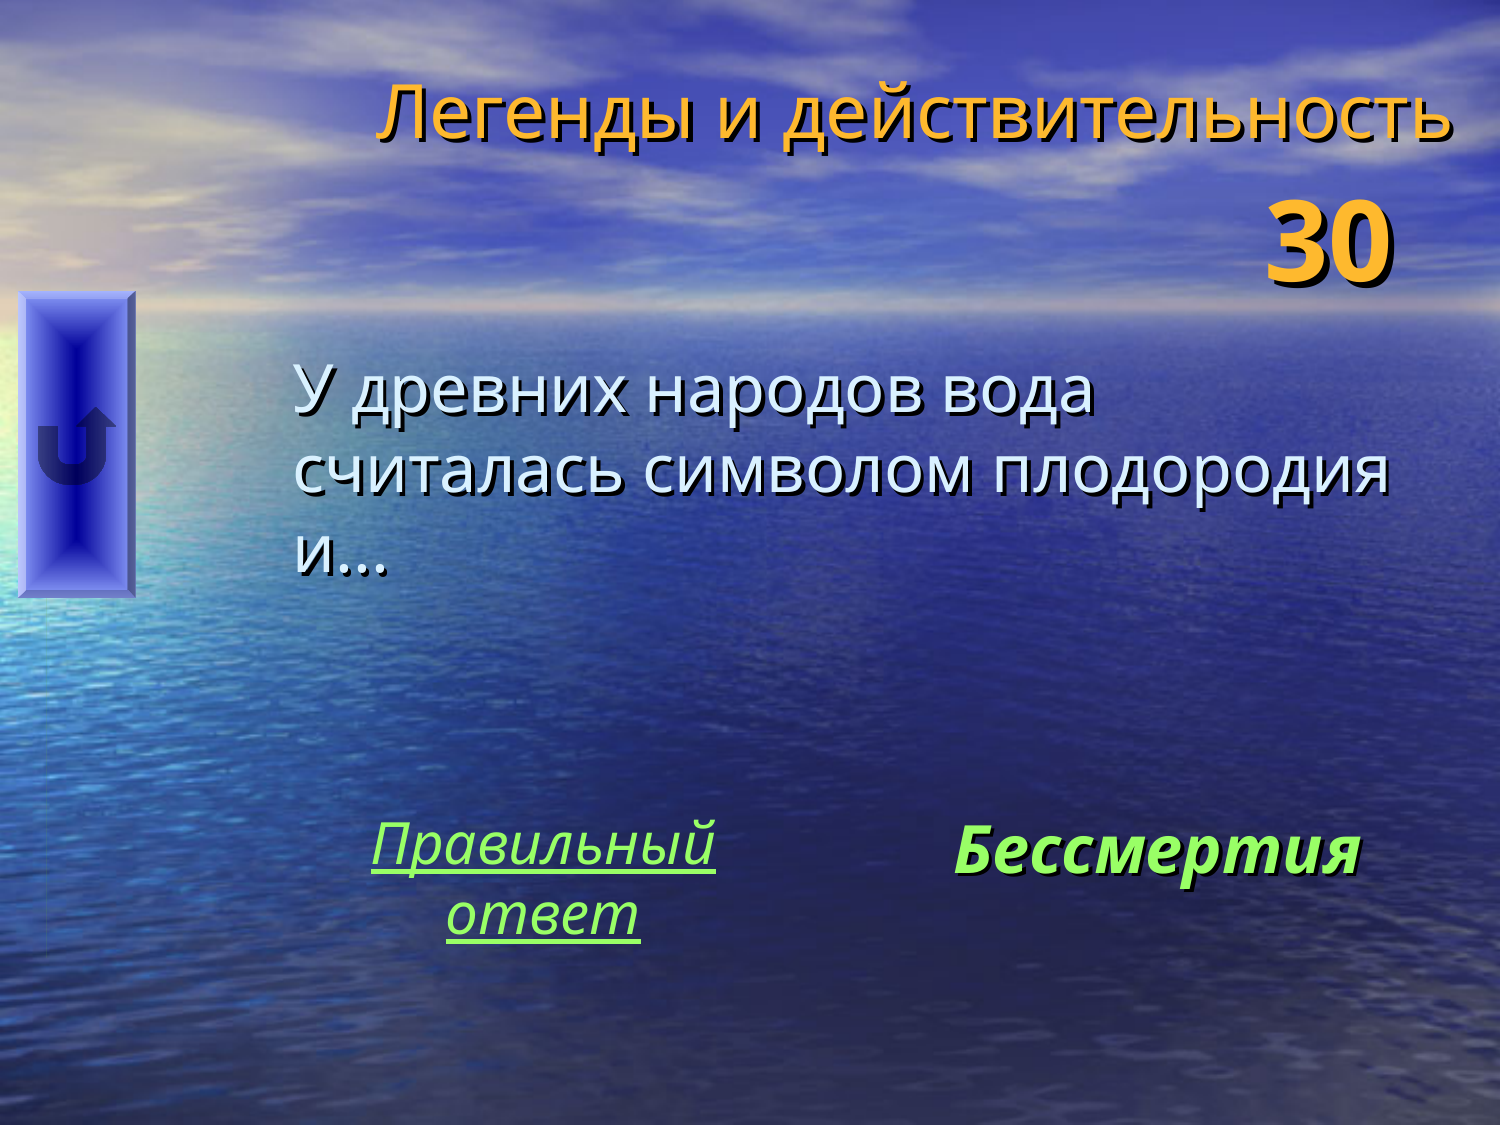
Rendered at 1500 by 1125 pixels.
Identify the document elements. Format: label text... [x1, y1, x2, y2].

subtitle У древних народов вода считалась символом плодородия и... [277, 338, 1447, 752]
text_box 60 [17, 290, 26, 598]
title Легенды и действительность [348, 0, 1483, 161]
text_box Правильный ответ [253, 798, 833, 882]
text_box 30 [1234, 160, 1424, 291]
text_box [19, 290, 136, 598]
text_box Бессмертия [253, 798, 1412, 1094]
picture [0, 0, 1500, 1125]
